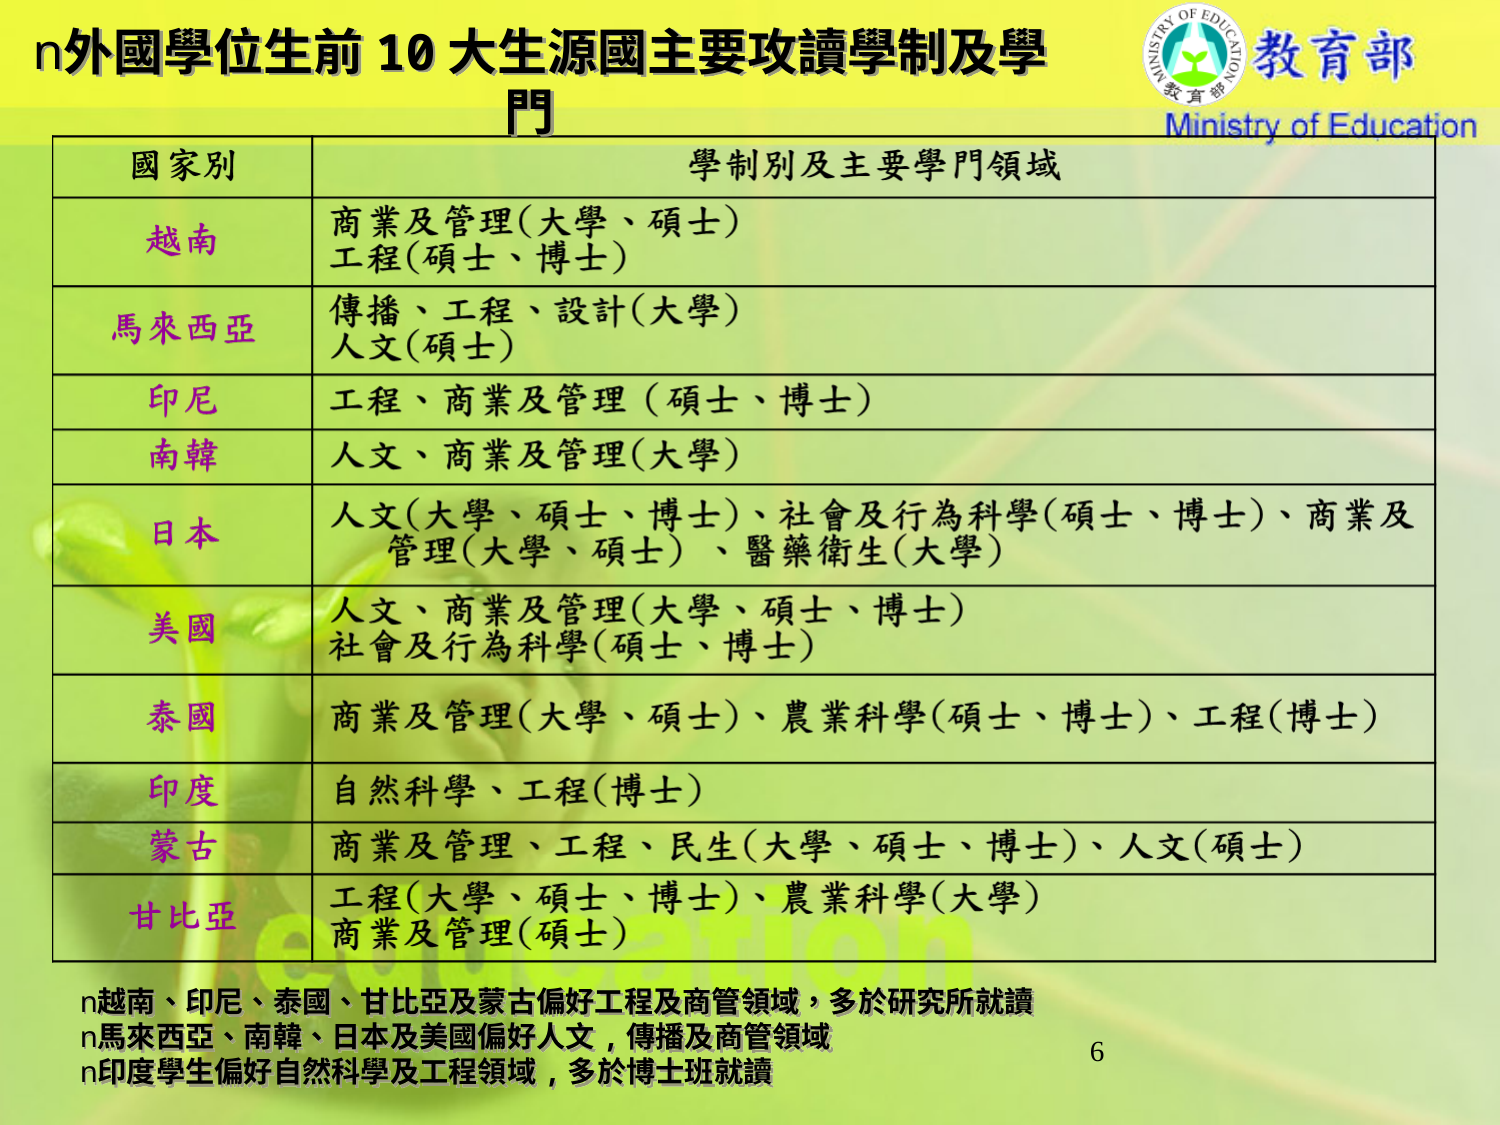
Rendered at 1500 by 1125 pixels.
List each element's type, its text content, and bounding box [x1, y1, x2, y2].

picture [52, 128, 1439, 978]
text_box 外國學位生前10大生源國主要攻讀學制及學門 [0, 13, 1081, 148]
text_box [1074, 1025, 1388, 1101]
text_box 越南、印尼、泰國、甘比亞及蒙古偏好工程及商管領域，多於研究所就讀 馬來西亞、南韓、日本及美國偏好人文,傳播及商管領域 印度學生偏好自然科學及工程領域,多於博士班就讀 [65, 976, 1317, 1096]
